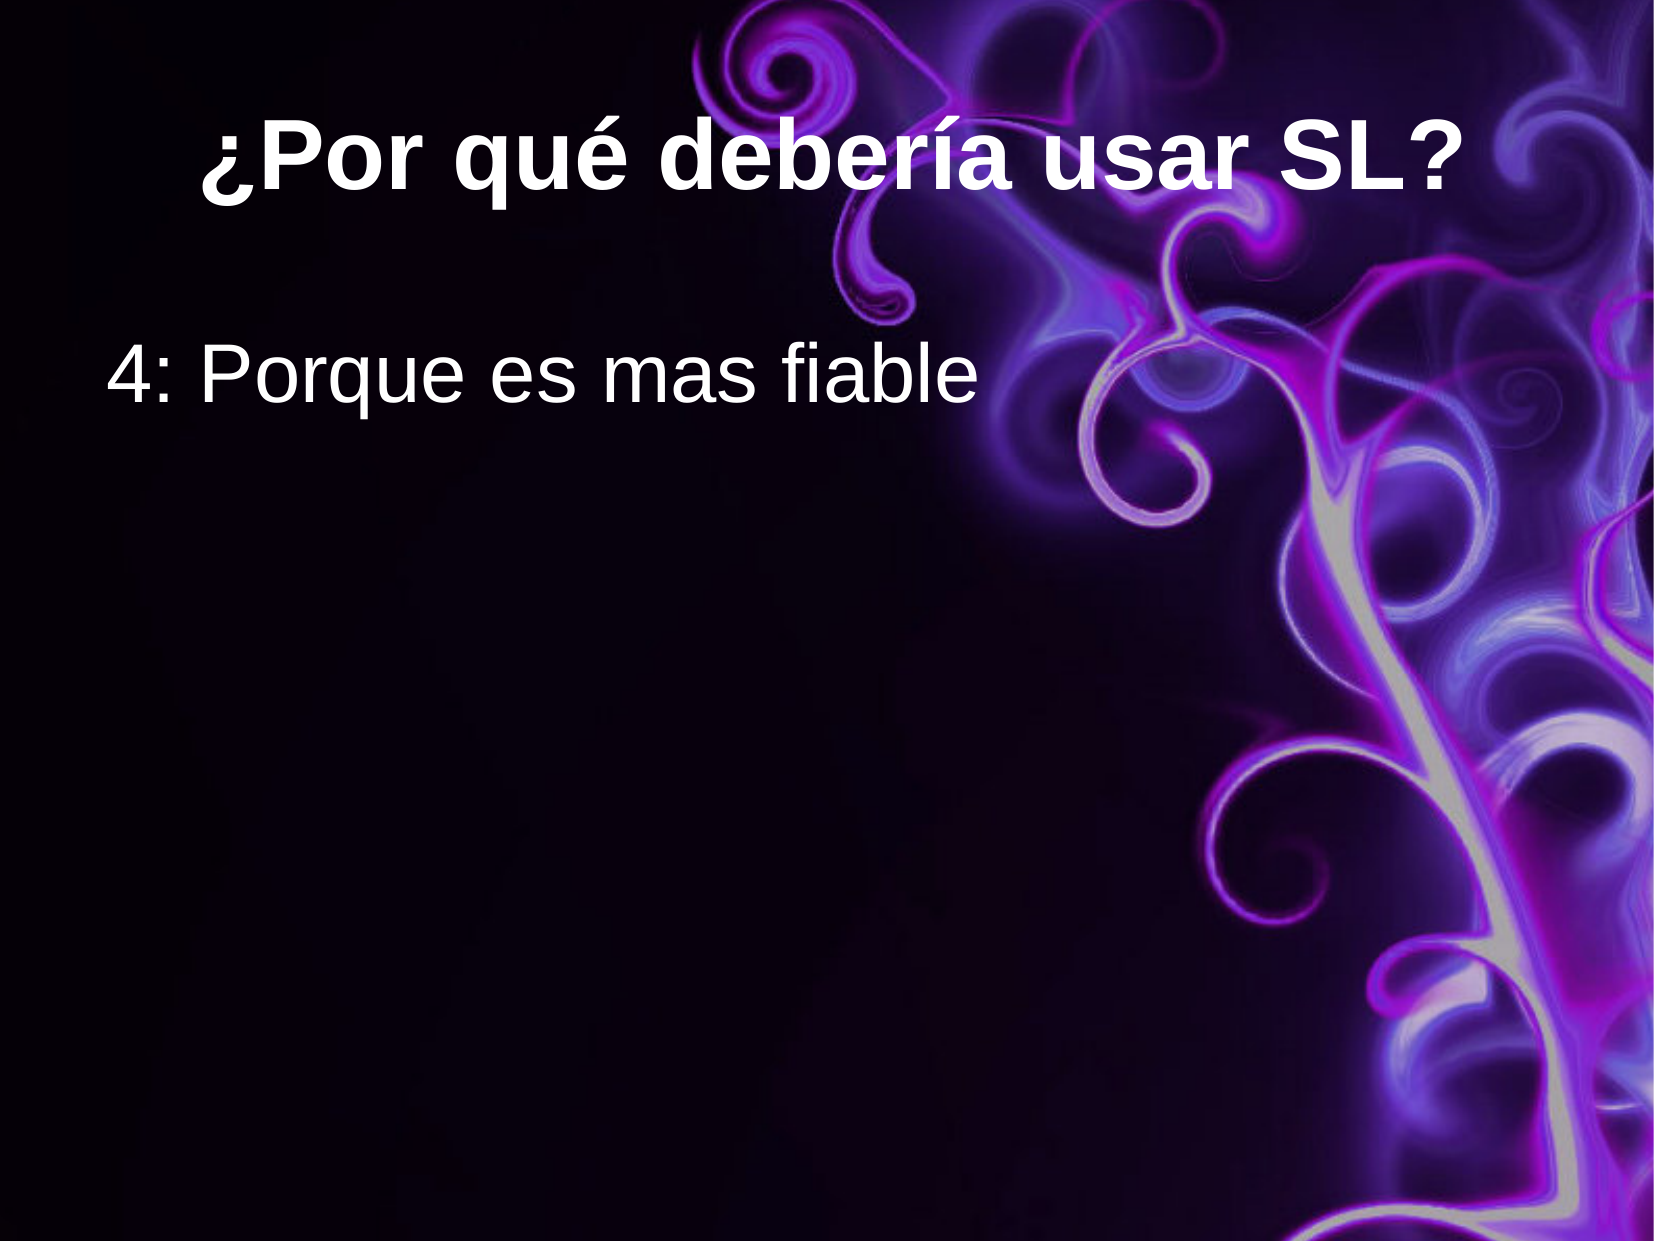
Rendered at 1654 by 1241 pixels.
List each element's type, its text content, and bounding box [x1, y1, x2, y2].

title ¿Por qué debería usar SL? [88, 59, 1577, 252]
subtitle 4: Porque es mas fiable [82, 290, 1571, 1109]
picture [426, 252, 1227, 290]
